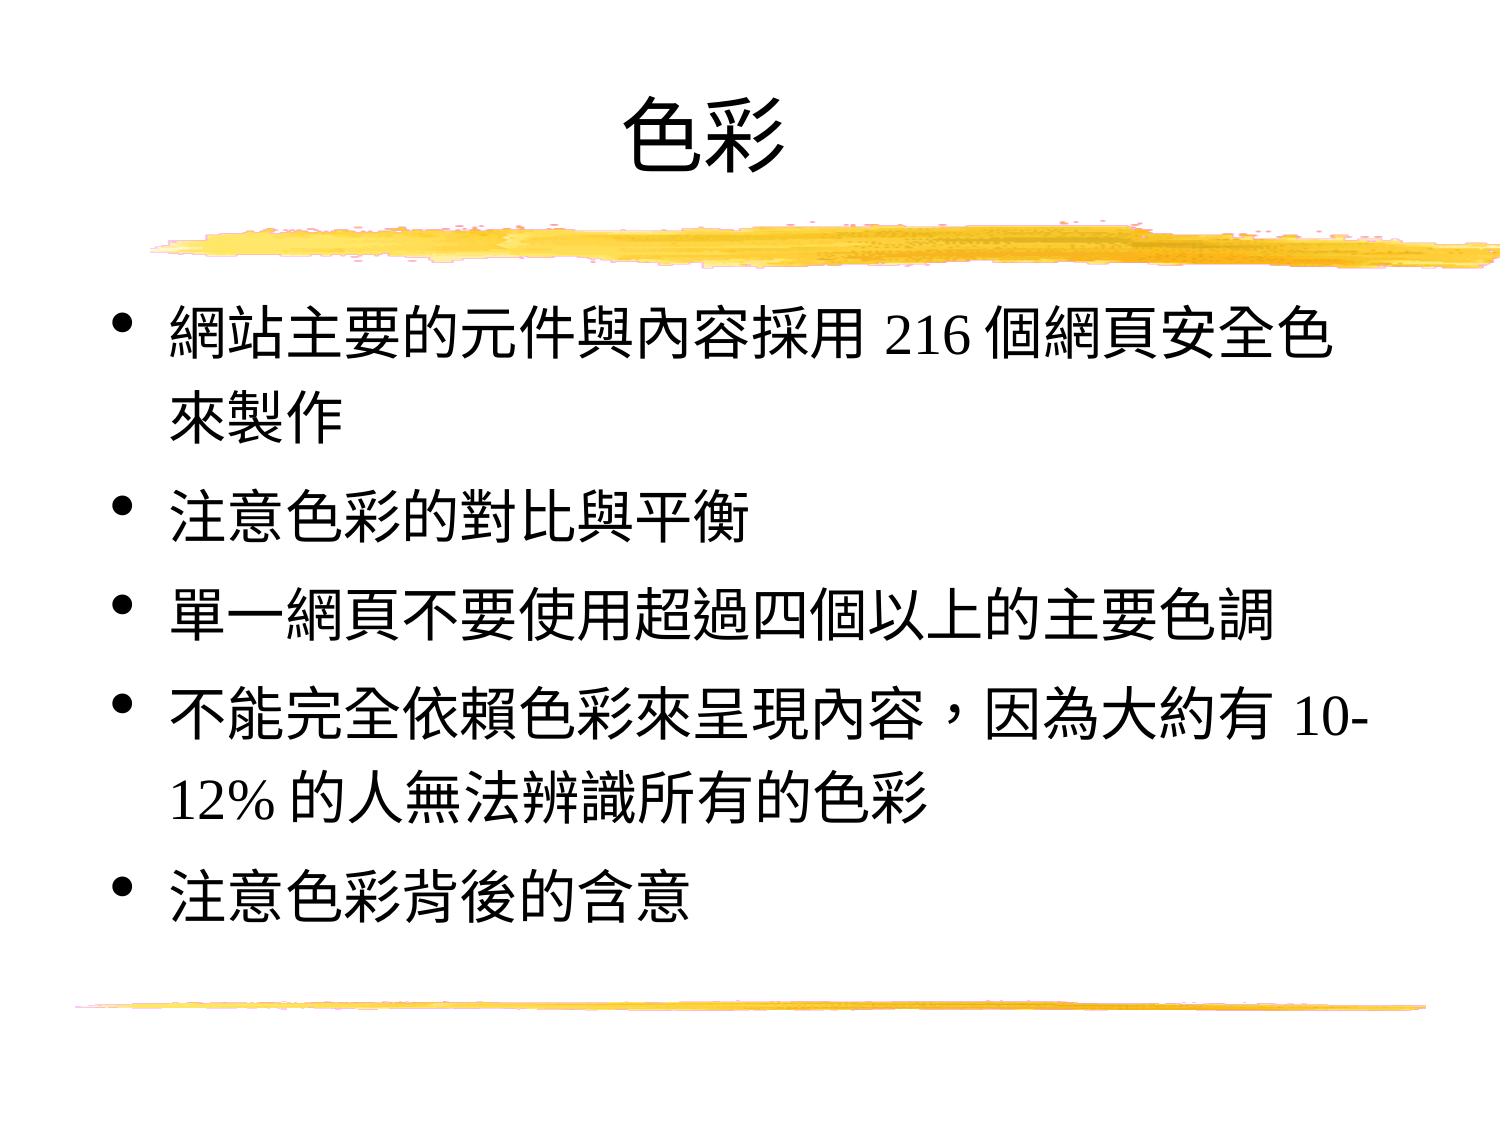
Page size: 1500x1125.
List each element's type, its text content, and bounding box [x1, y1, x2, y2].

title 色彩 [66, 30, 1342, 231]
picture [150, 215, 1500, 279]
list 網站主要的元件與內容採用216個網頁安全色來製作 注意色彩的對比與平衡 單一網頁不要使用超過四個以上的主要色調 不能完全依賴色彩來呈現內容，因為大約有10-12%的人無法辨識所有的色彩 注意色彩背後的含意 [112, 287, 1388, 963]
picture [75, 999, 1426, 1013]
